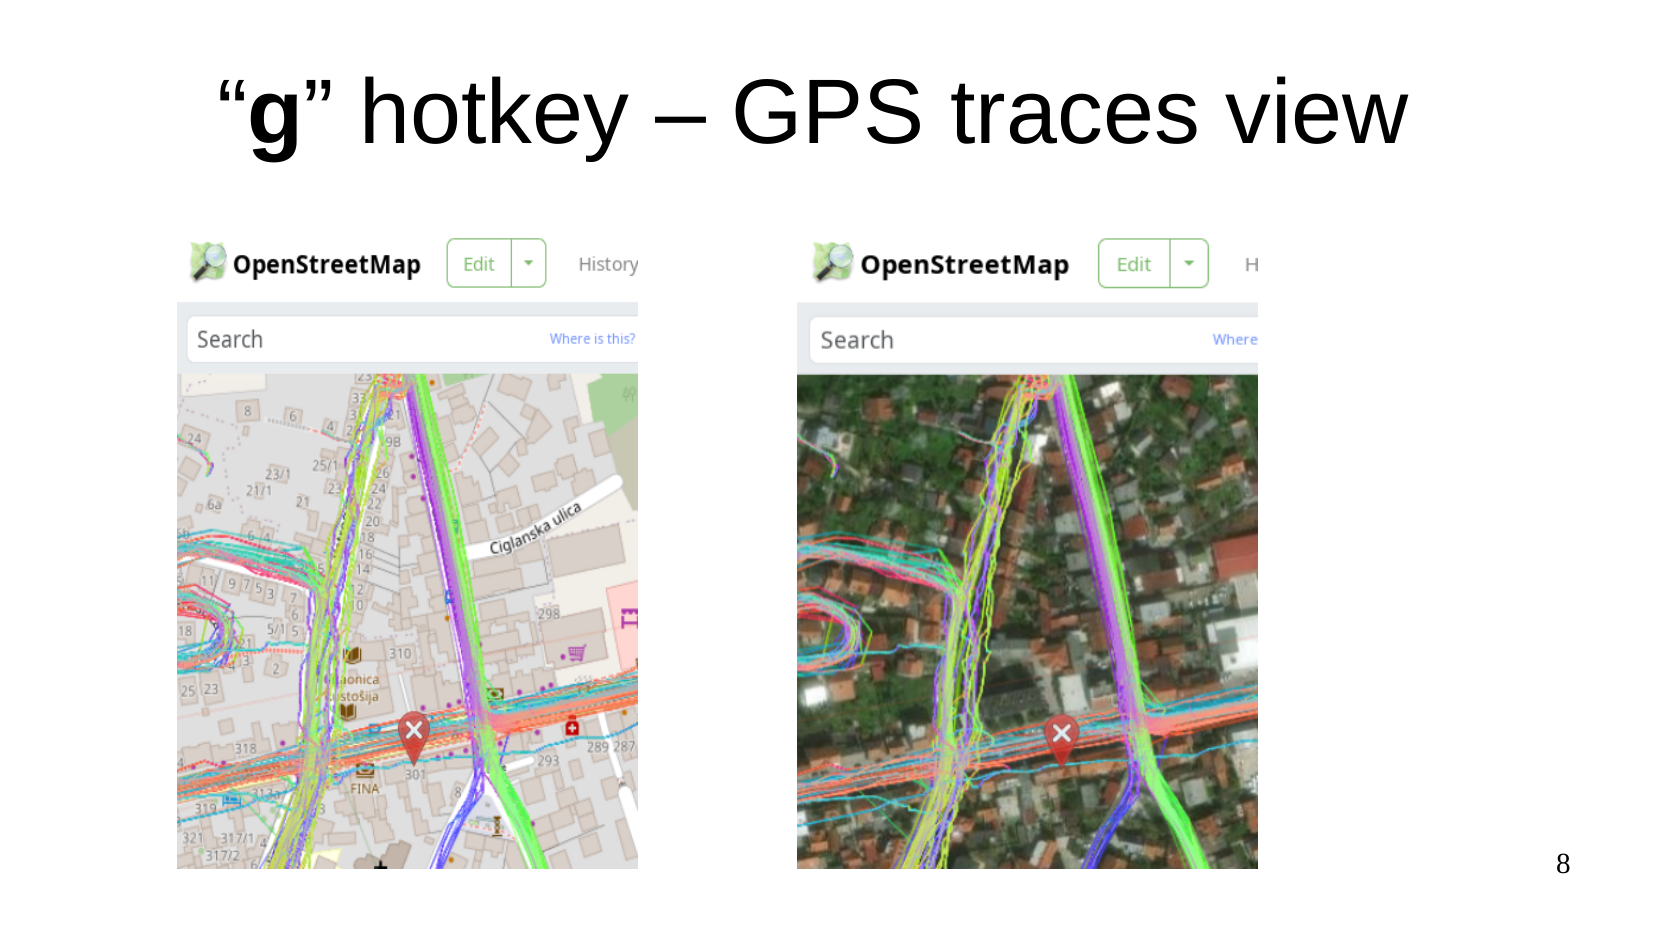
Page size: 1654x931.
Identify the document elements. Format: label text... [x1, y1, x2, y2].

title “g” hotkey – GPS traces view [82, 37, 1571, 188]
picture [177, 224, 638, 869]
picture [797, 224, 1258, 869]
